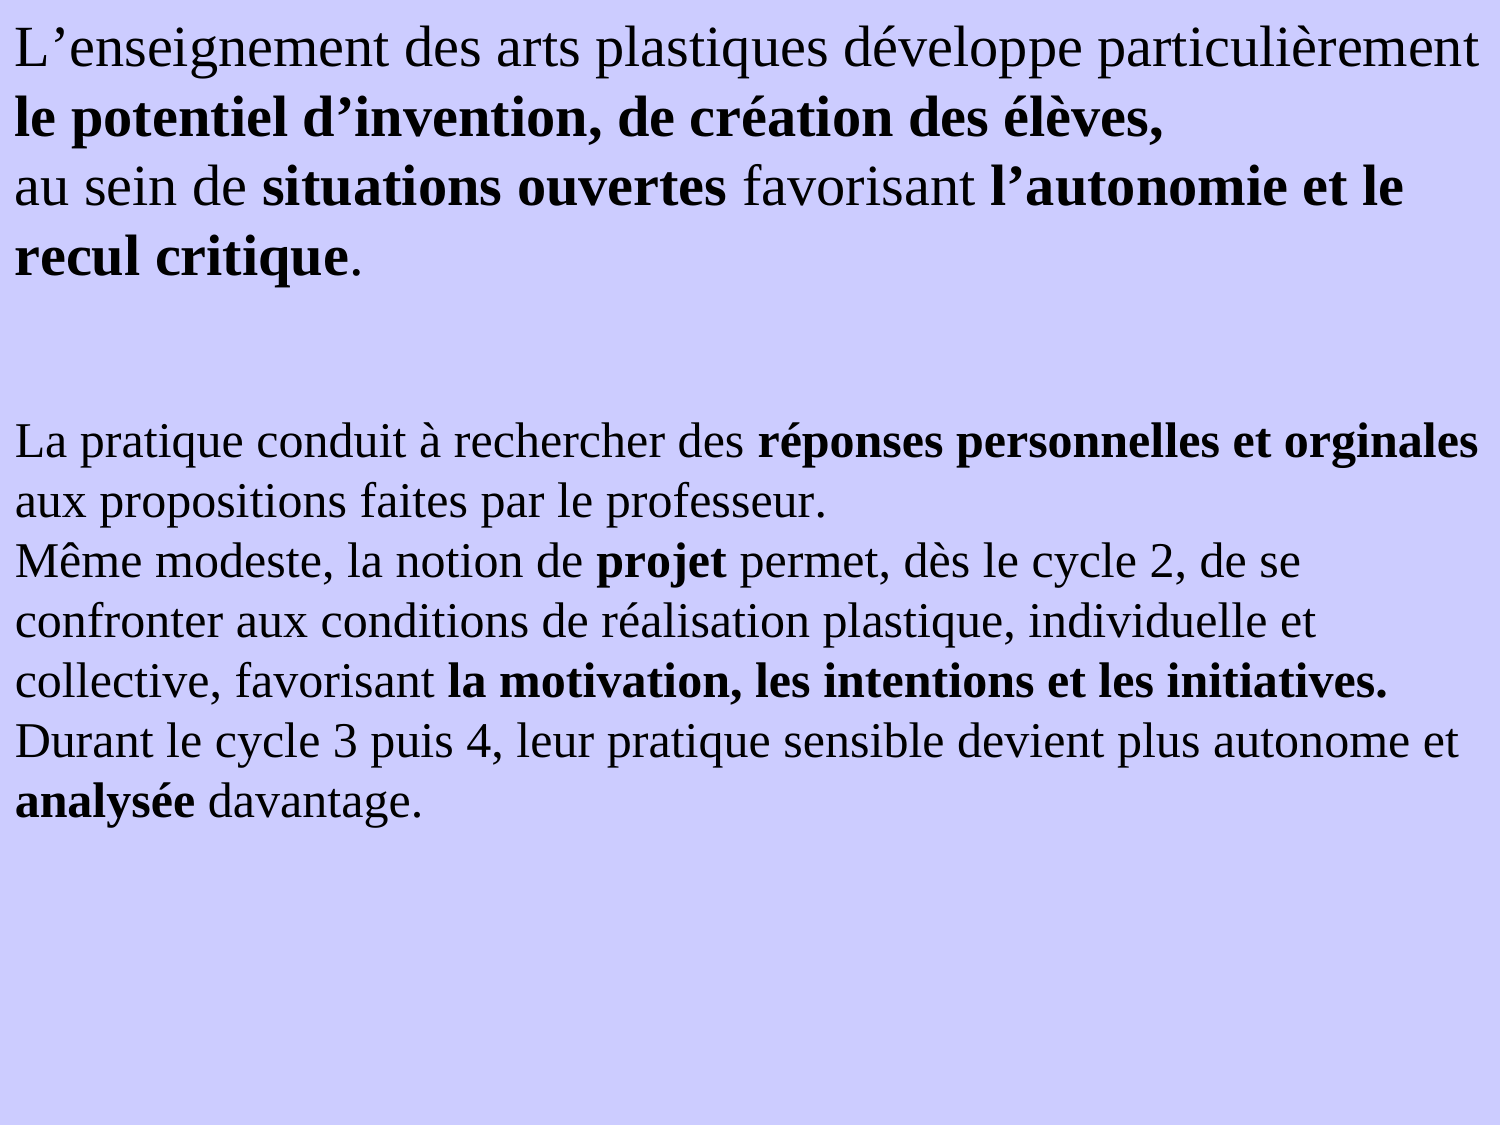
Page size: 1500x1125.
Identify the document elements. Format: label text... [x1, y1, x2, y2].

text_box L’enseignement des arts plastiques développe particulièrement le potentiel d’invention, de création des élèves, au sein de situations ouvertes favorisant l’autonomie et le recul critique. La pratique conduit à rechercher des réponses personnelles et orginales aux propositions faites par le professeur. Même modeste, la notion de projet permet, dès le cycle 2, de se confronter aux conditions de réalisation plastique, individuelle et collective, favorisant la motivation, les intentions et les initiatives. Durant le cycle 3 puis 4, leur pratique sensible devient plus autonome et analysée davantage. [0, 0, 1500, 1125]
